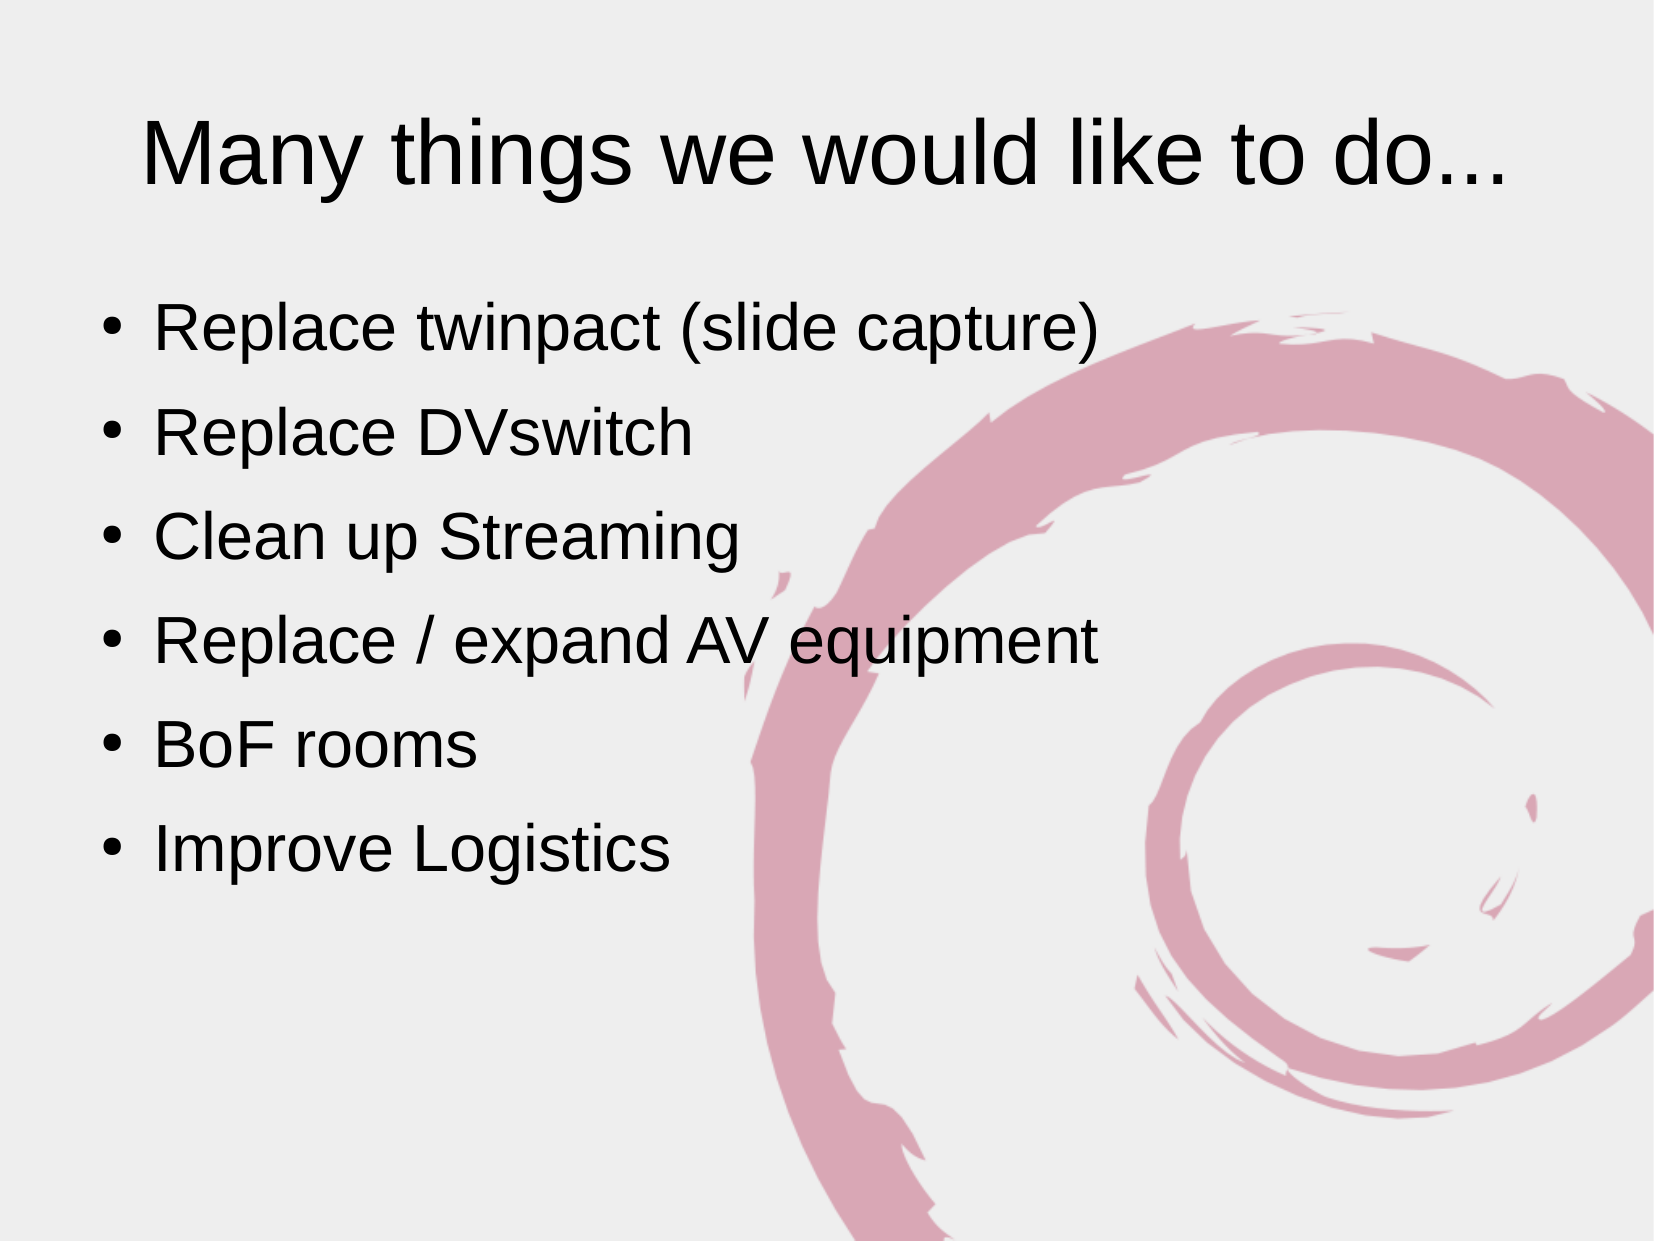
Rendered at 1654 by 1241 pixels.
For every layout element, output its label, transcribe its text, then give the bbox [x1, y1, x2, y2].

picture [0, 0, 1654, 1241]
list Replace twinpact (slide capture) Replace DVswitch Clean up Streaming Replace / expand AV equipment BoF rooms Improve Logistics [82, 290, 1571, 1010]
title Many things we would like to do... [82, 49, 1571, 257]
